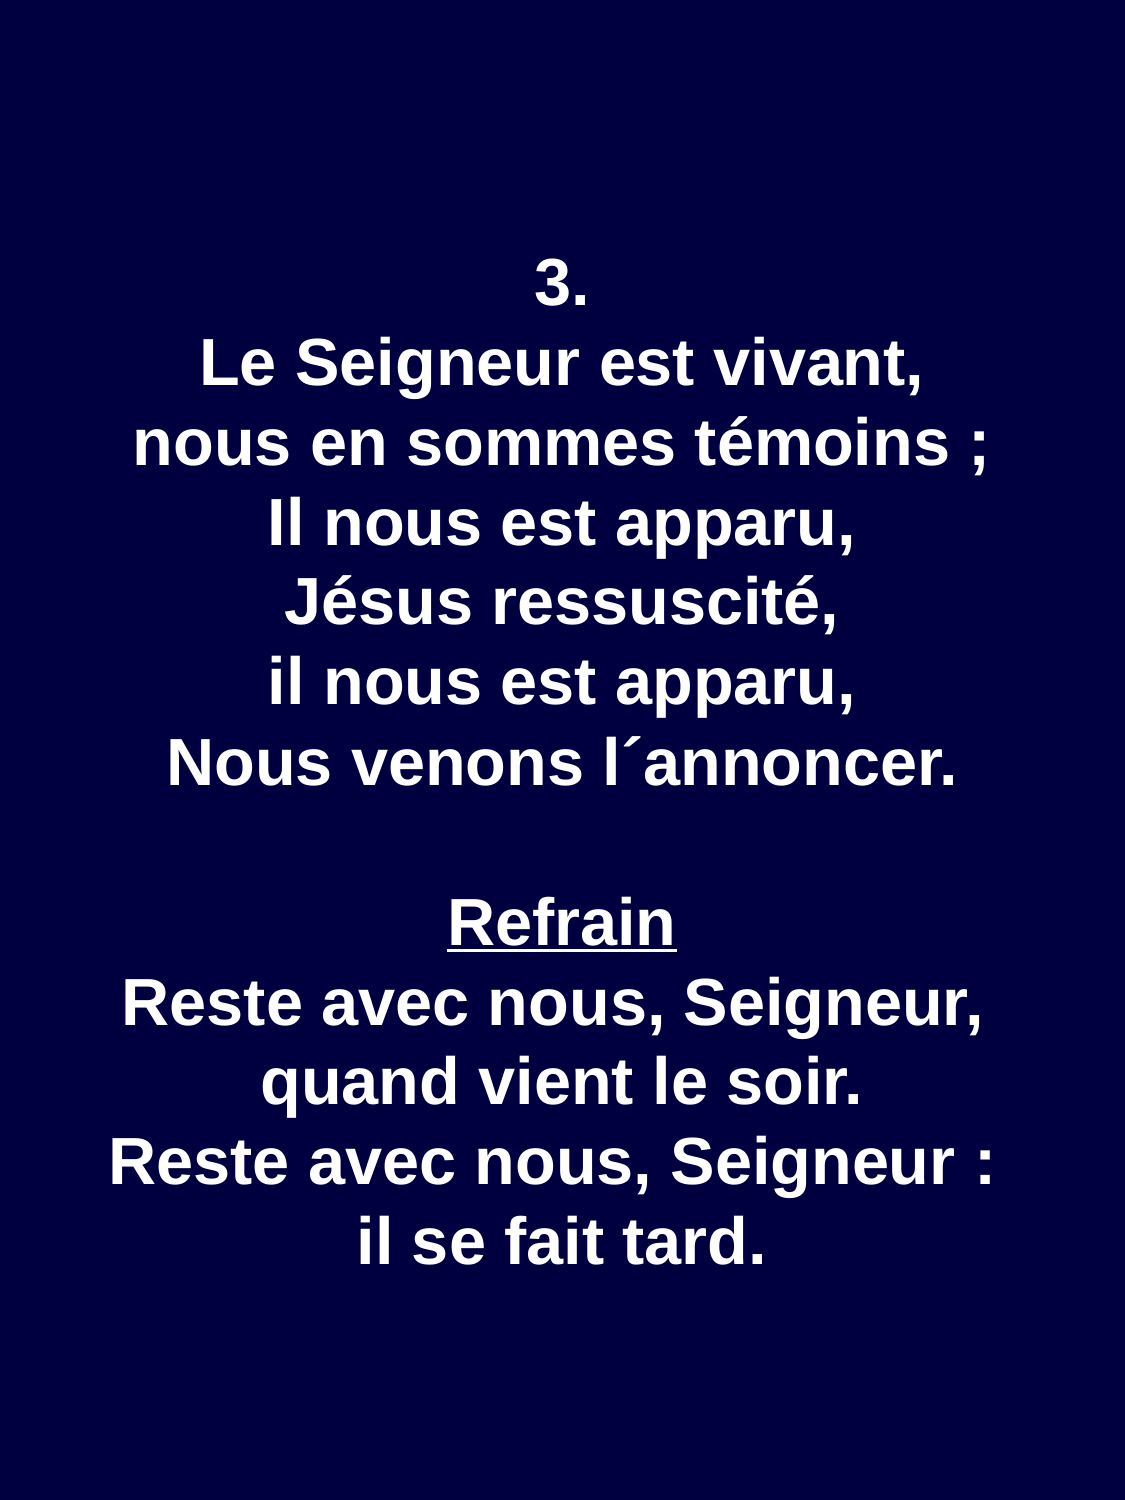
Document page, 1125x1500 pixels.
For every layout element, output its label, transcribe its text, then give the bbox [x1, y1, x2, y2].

text_box 3. Le Seigneur est vivant, nous en sommes témoins ; Il nous est apparu, Jésus ressuscité, il nous est apparu, Nous venons l´annoncer. Refrain Reste avec nous, Seigneur, quand vient le soir. Reste avec nous, Seigneur : il se fait tard. [0, 171, 1125, 1446]
